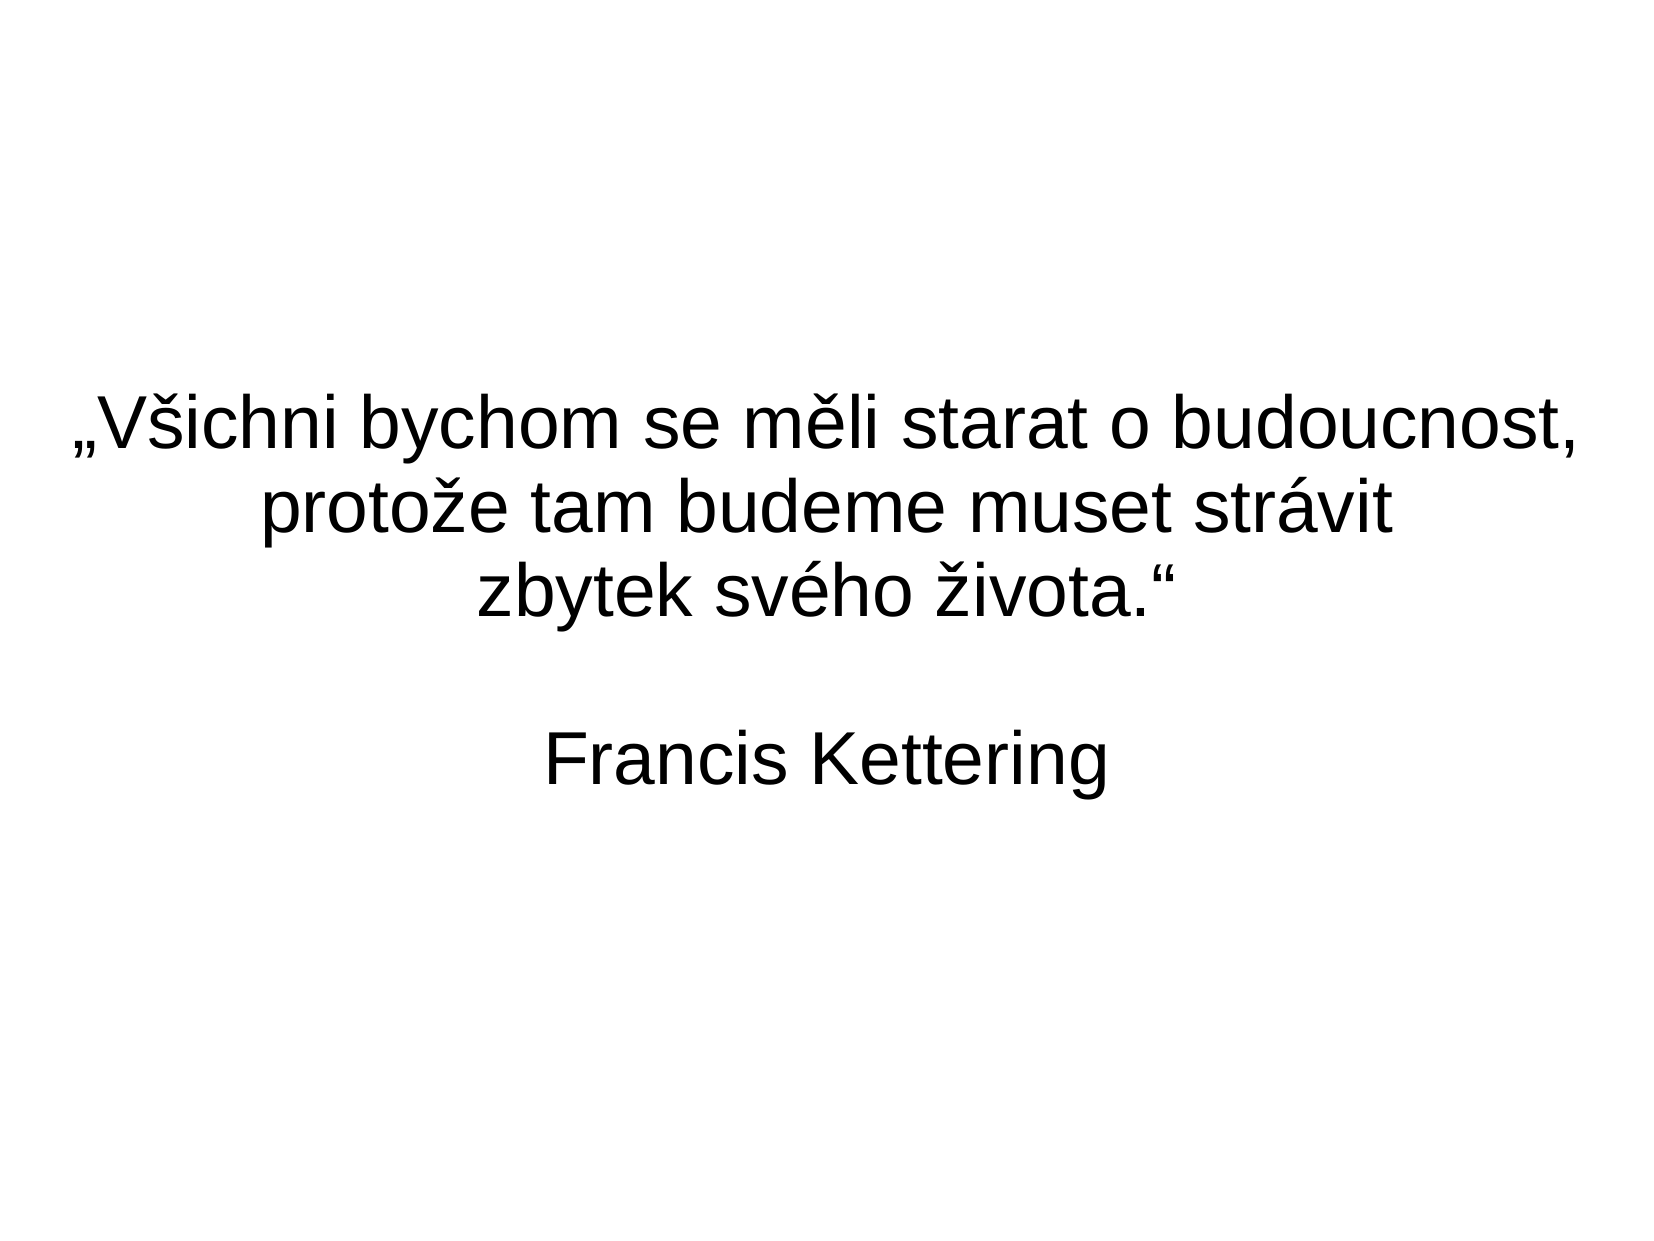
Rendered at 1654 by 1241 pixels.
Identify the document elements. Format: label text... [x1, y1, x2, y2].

title „Všichni bychom se měli starat o budoucnost, protože tam budeme muset strávit zbytek svého života.“ Francis Kettering [0, 236, 1654, 945]
